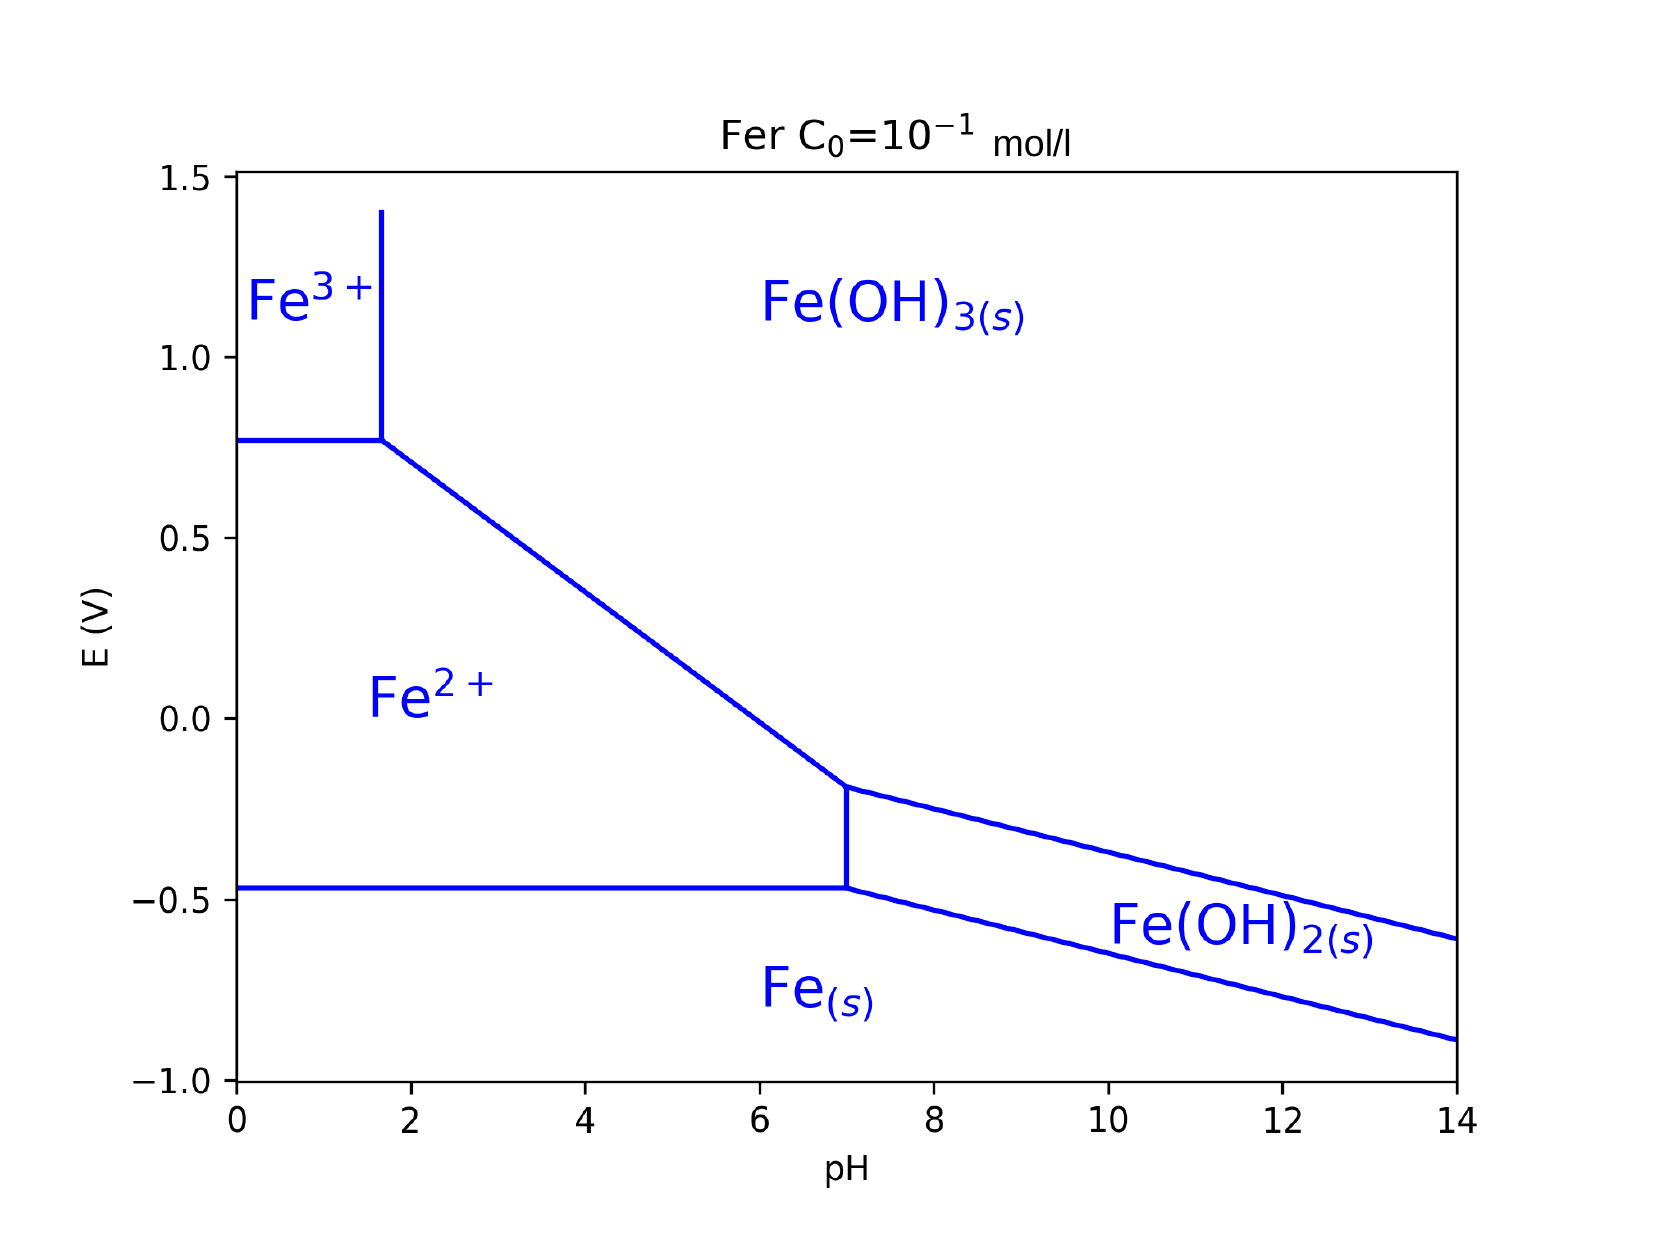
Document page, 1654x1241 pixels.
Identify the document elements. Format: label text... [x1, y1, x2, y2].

picture [39, 29, 1614, 1211]
text_box mol/l [977, 115, 1087, 166]
